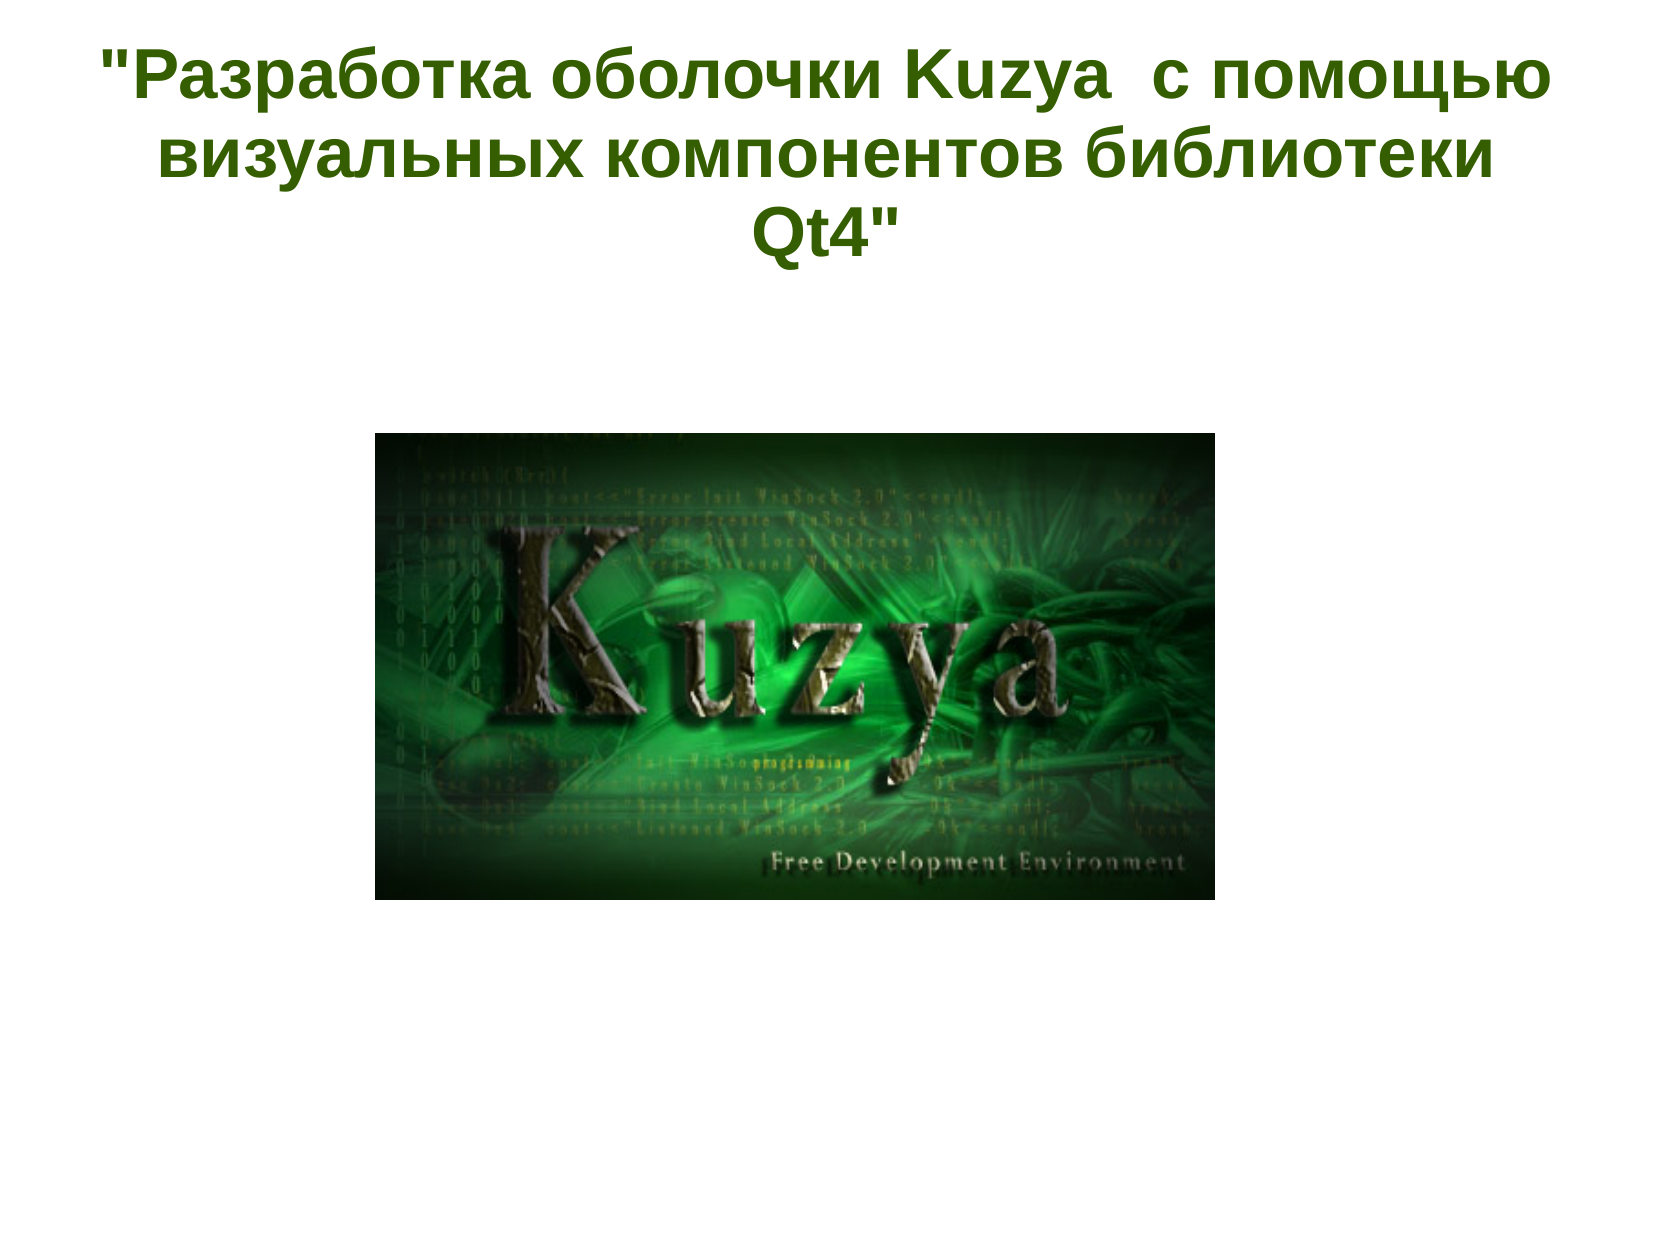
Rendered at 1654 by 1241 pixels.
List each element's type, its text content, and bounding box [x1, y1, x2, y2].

title "Разработка оболочки Kuzya с помощью визуальных компонентов библиотеки Qt4" [82, 16, 1571, 290]
picture [375, 433, 1215, 901]
